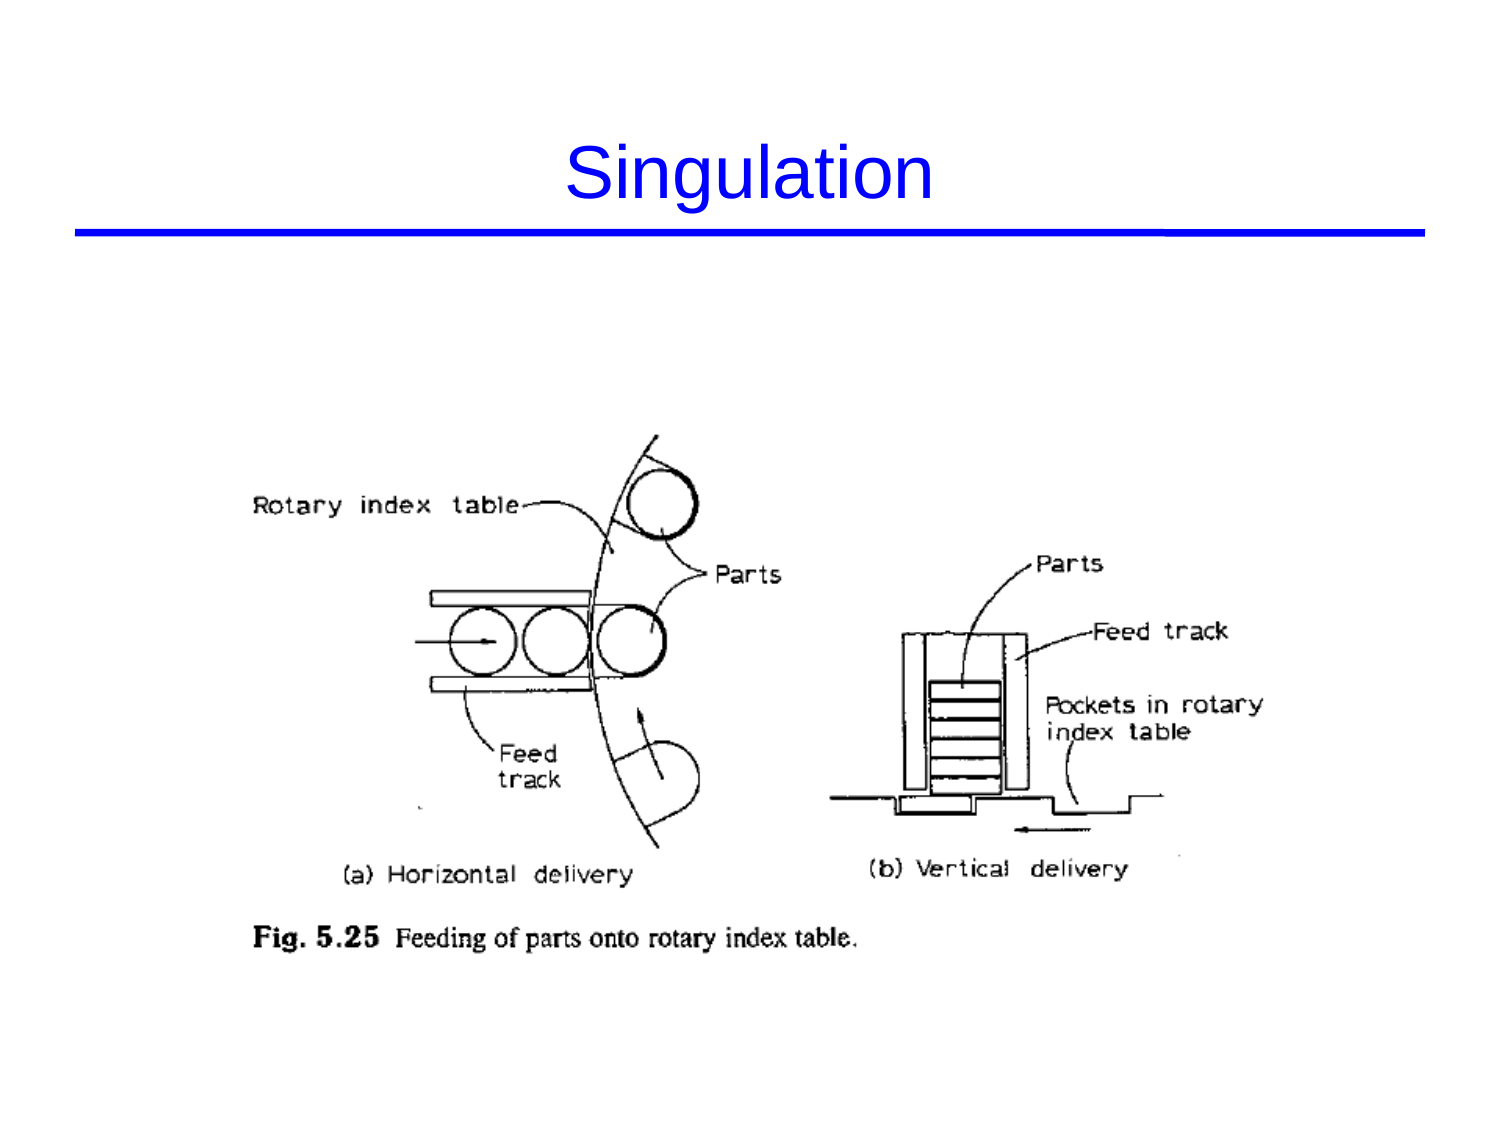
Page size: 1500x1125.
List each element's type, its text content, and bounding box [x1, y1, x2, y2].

picture [237, 399, 1282, 968]
title Singulation [112, 99, 1388, 238]
